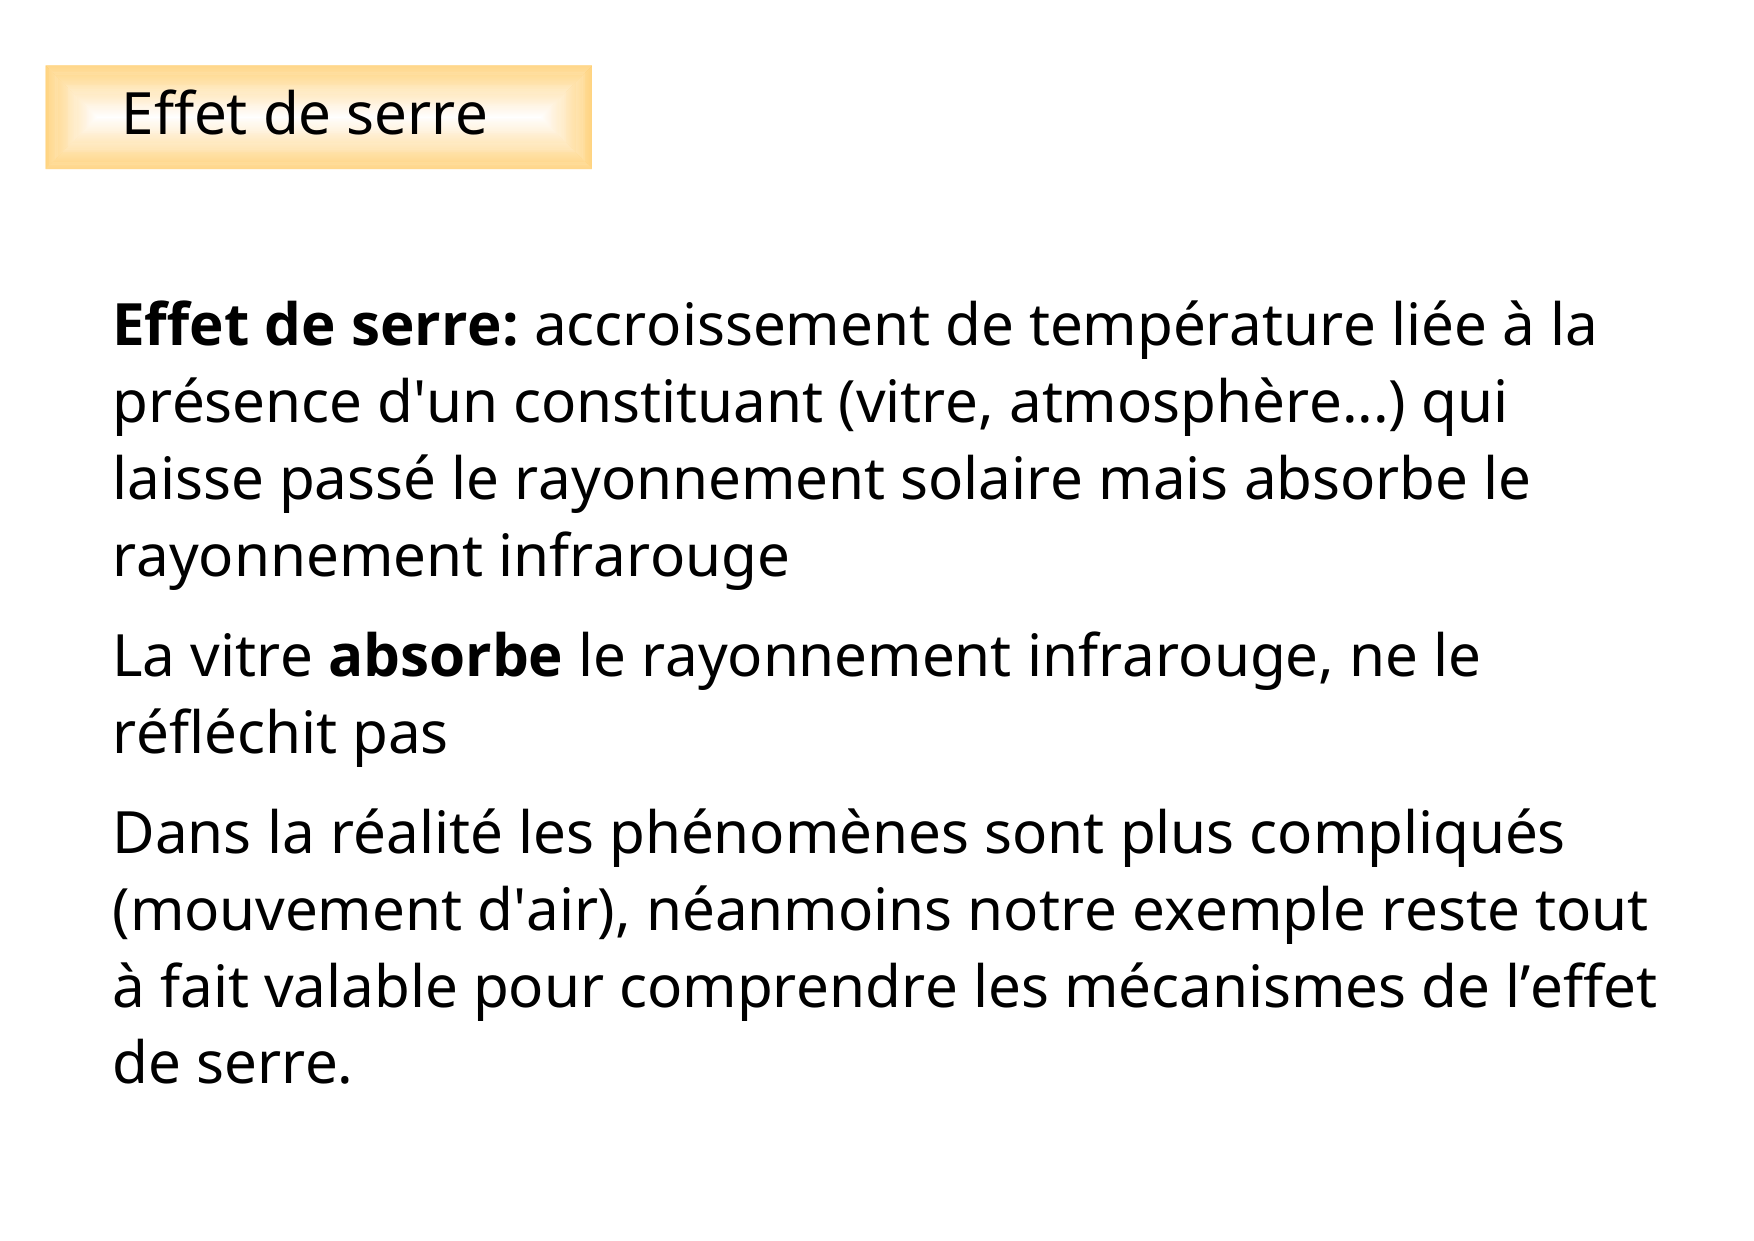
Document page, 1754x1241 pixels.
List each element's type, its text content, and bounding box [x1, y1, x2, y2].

text_box [549, 65, 593, 170]
text_box Effet de serre [45, 65, 549, 174]
text_box Effet de serre: accroissement de température liée à la présence d'un constituant (vitre, atmosphère...) qui laisse passé le rayonnement solaire mais absorbe le rayonnement infrarouge La vitre absorbe le rayonnement infrarouge, ne le réfléchit pas Dans la réalité les phénomènes sont plus compliqués (mouvement d'air), néanmoins notre exemple reste tout à fait valable pour comprendre les mécanismes de l’effet de serre. [97, 276, 1680, 1066]
